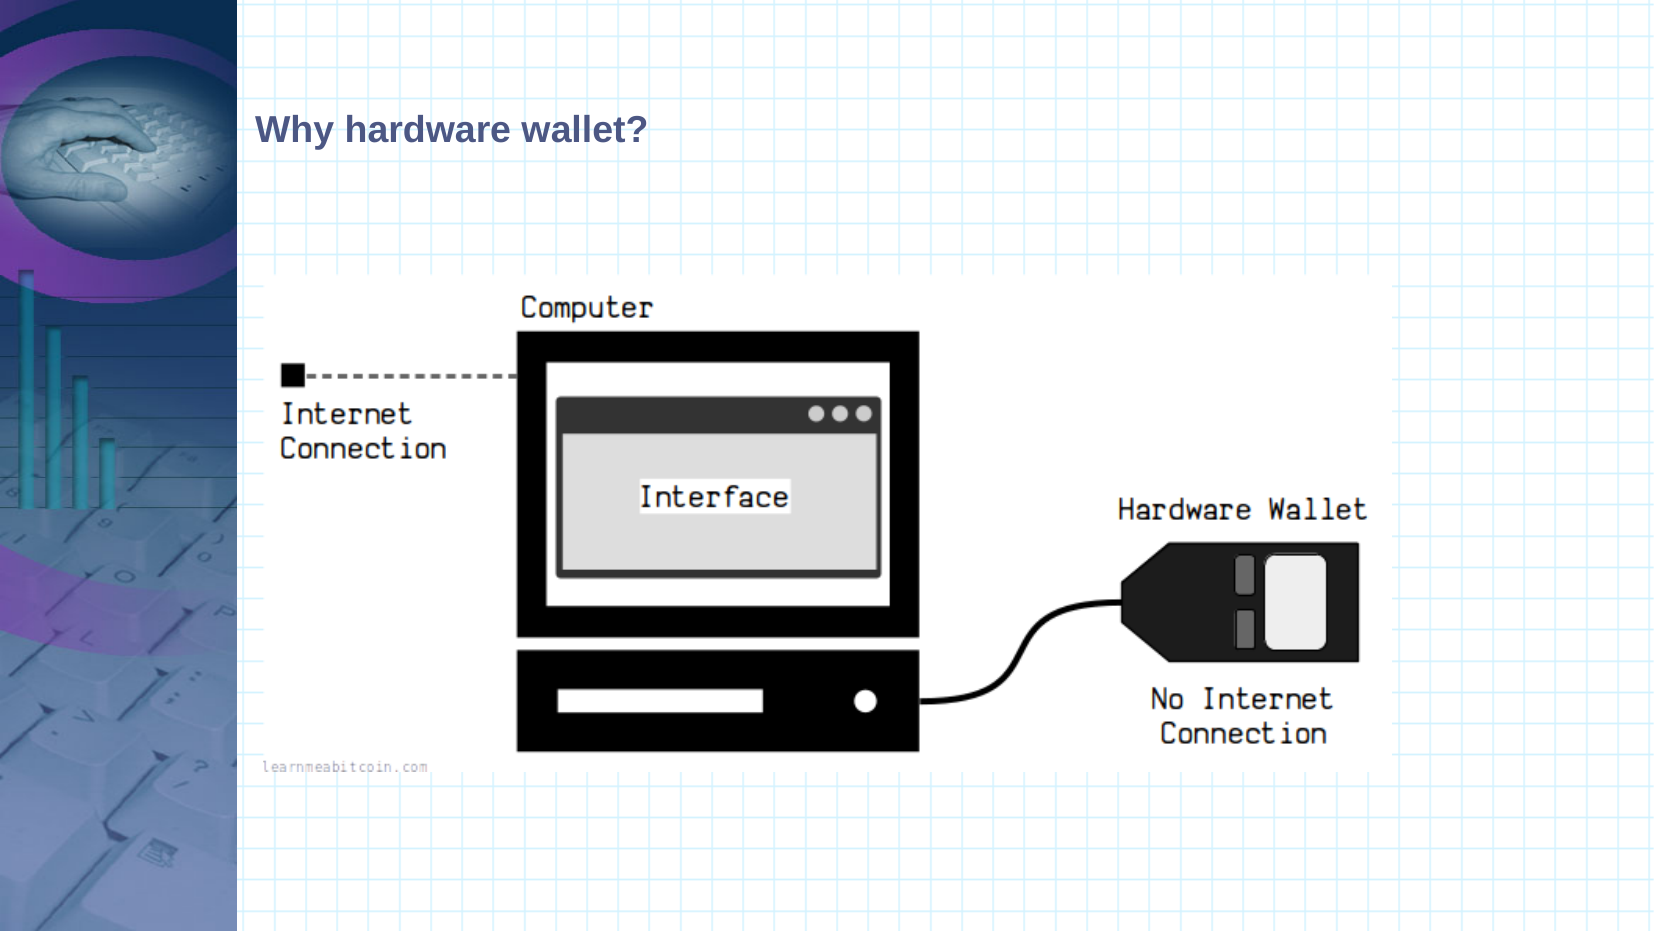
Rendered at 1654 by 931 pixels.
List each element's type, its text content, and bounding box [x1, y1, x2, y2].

title Why hardware wallet? [254, 51, 1640, 207]
picture [0, 0, 1654, 931]
